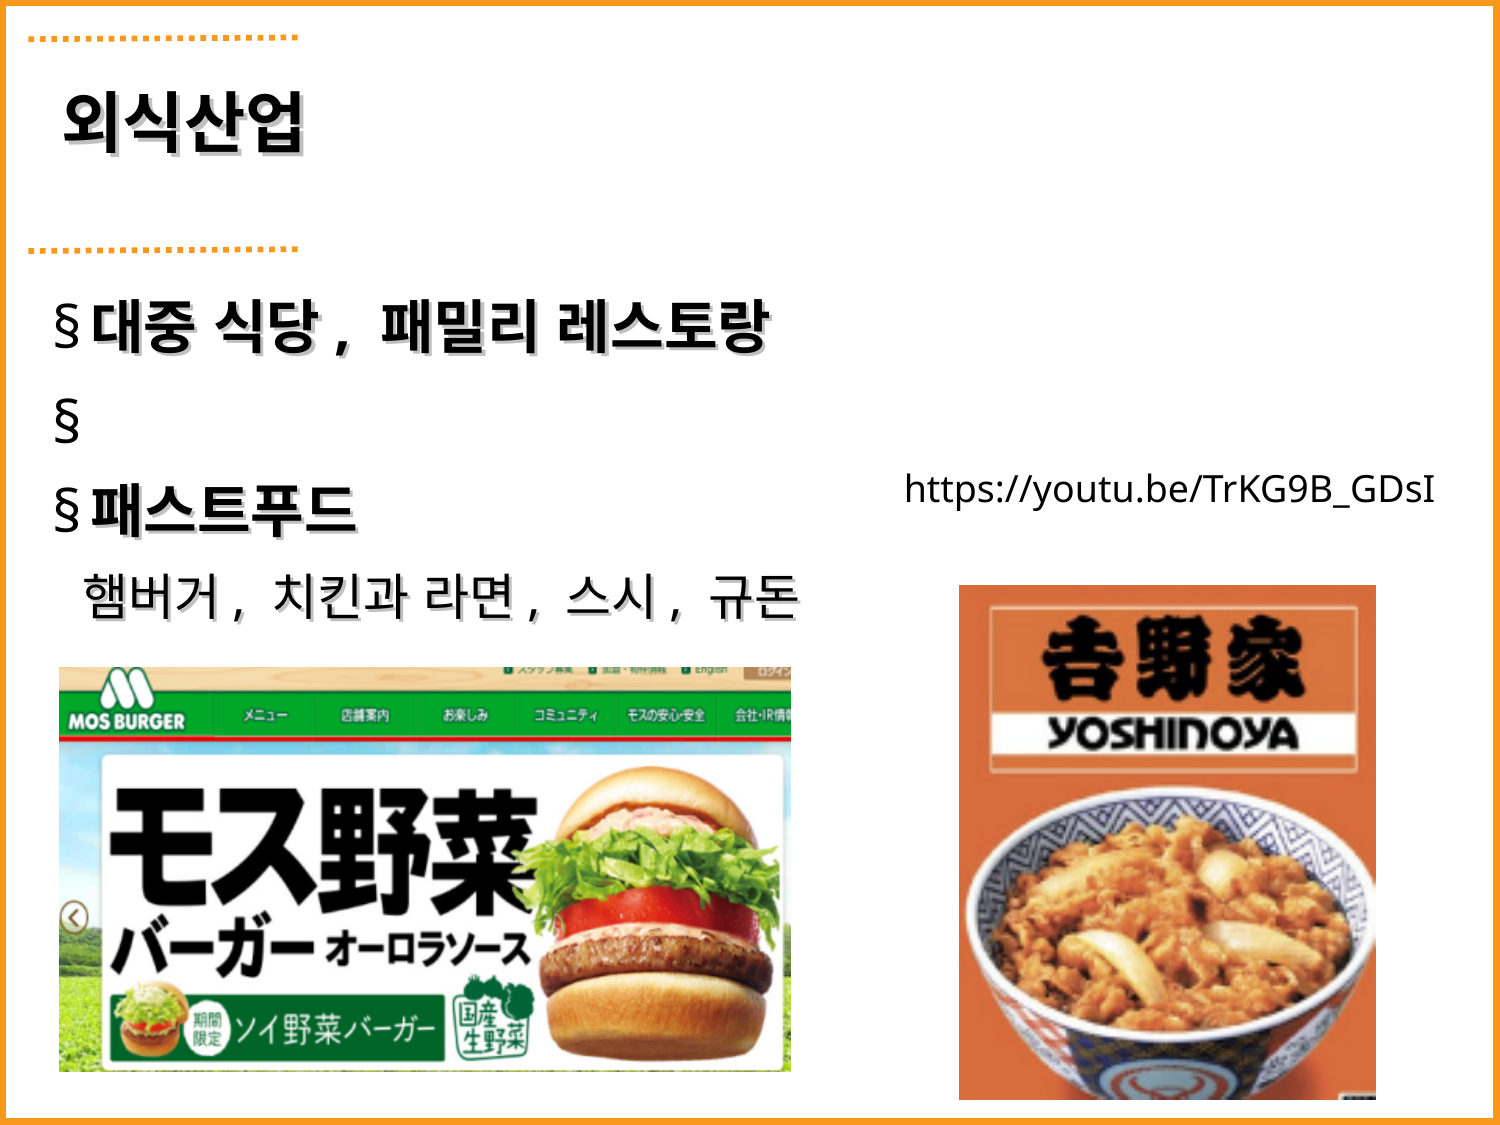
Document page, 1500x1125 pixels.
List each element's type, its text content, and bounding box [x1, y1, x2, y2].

text_box 대중 식당, 패밀리 레스토랑 패스트푸드 햄버거, 치킨과 라면, 스시, 규돈 [37, 290, 1396, 1083]
picture [959, 585, 1376, 1100]
picture [59, 667, 791, 1073]
text_box 외식산업 [17, 82, 352, 172]
text_box https://youtu.be/TrKG9B_GDsI [889, 457, 1451, 517]
